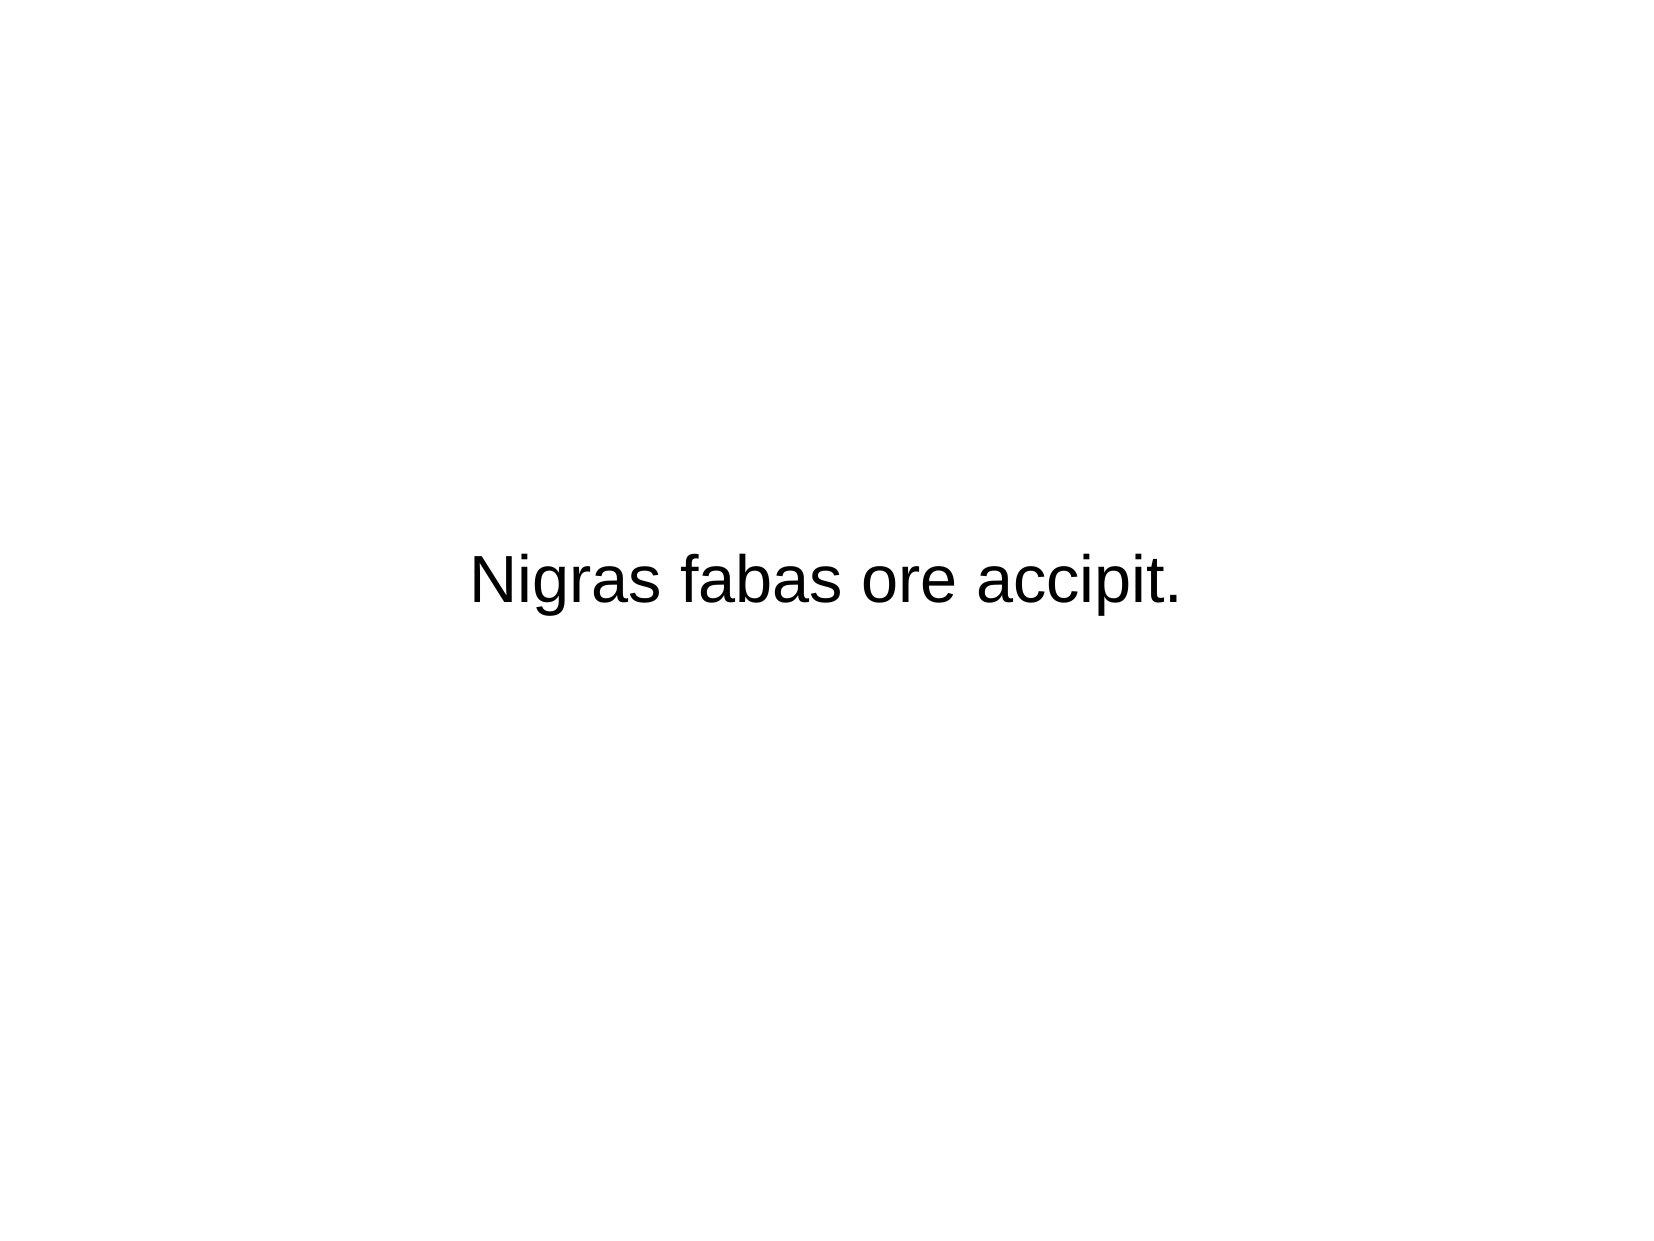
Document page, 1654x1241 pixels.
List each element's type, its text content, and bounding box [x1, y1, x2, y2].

subtitle Nigras fabas ore accipit. [82, 56, 1571, 1102]
